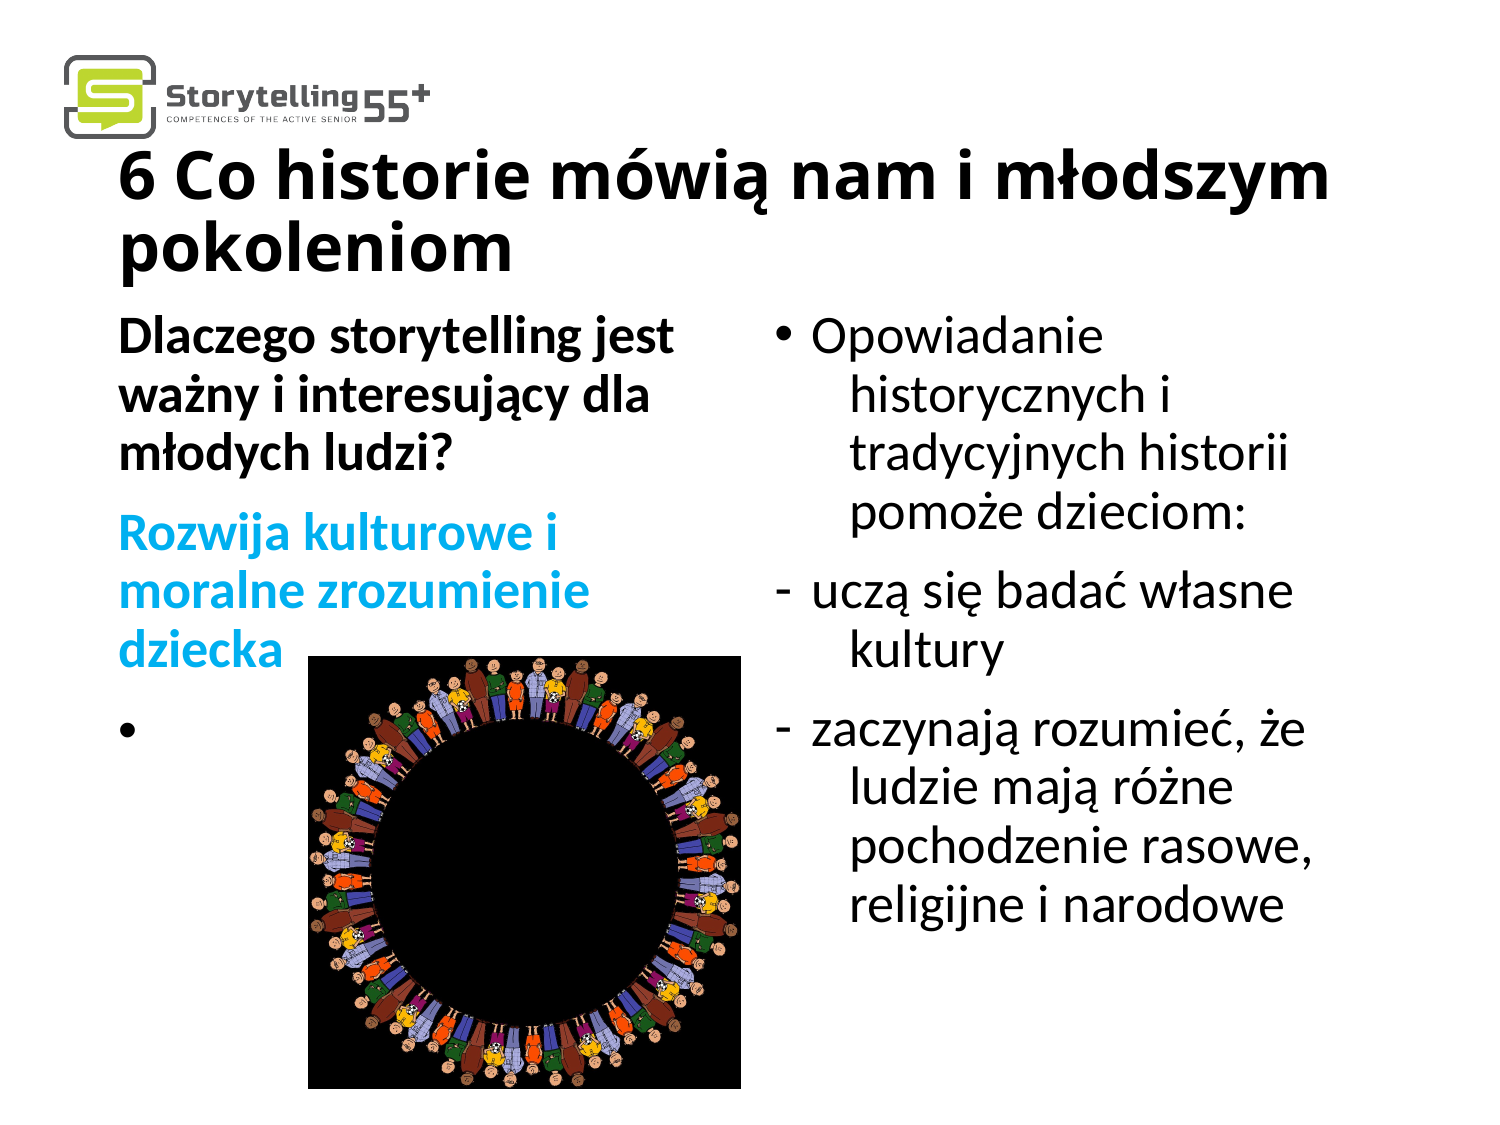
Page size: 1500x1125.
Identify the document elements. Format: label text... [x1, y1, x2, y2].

title 6 Co historie mówią nam i młodszym pokoleniom [103, 127, 1397, 300]
list Opowiadanie historycznych i tradycyjnych historii pomoże dzieciom: uczą się badać własne kultury zaczynają rozumieć, że ludzie mają różne pochodzenie rasowe, religijne i narodowe [759, 299, 1397, 1014]
picture [308, 656, 741, 1089]
picture [64, 55, 430, 139]
list Dlaczego storytelling jest ważny i interesujący dla młodych ludzi? Rozwija kulturowe i moralne zrozumienie dziecka [103, 299, 741, 1014]
